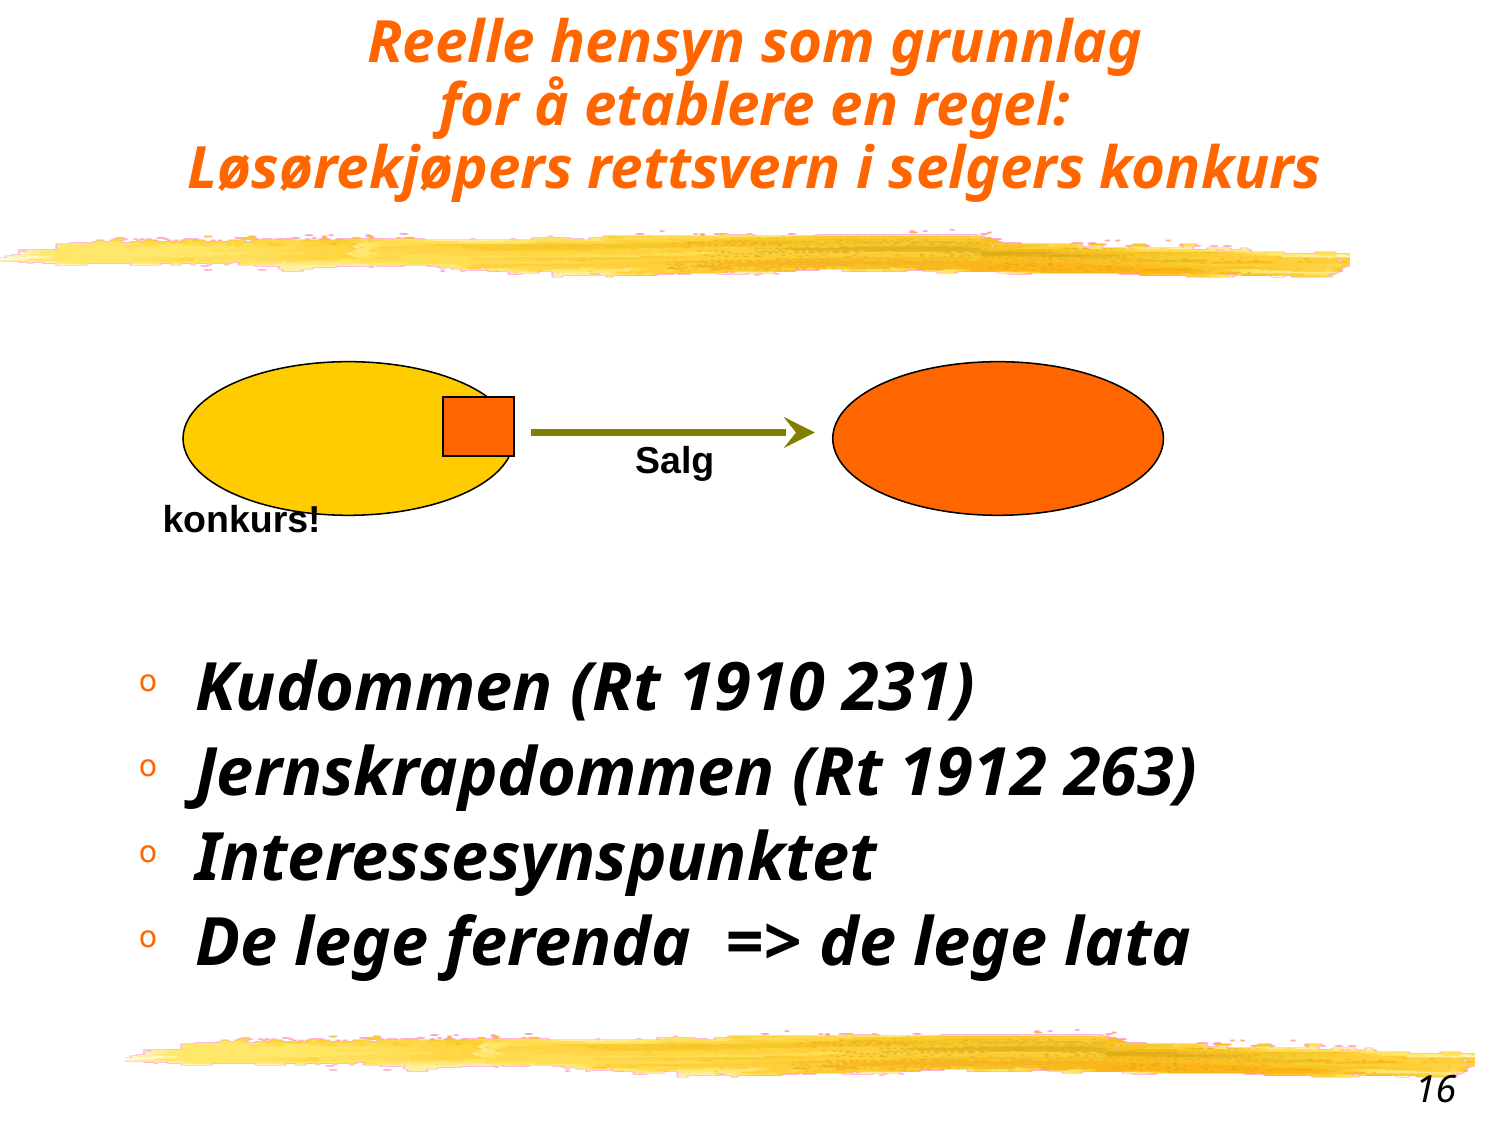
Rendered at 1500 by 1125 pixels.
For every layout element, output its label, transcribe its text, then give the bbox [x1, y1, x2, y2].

picture [125, 1024, 1475, 1088]
text_box [183, 361, 514, 514]
text_box [832, 361, 1164, 516]
text_box Salg [620, 420, 730, 489]
text_box konkurs! [147, 479, 384, 548]
title Reelle hensyn som grunnlag for å etablere en regel: Løsørekjøpers rettsvern i selgers konkurs [69, 5, 1441, 209]
list Kudommen (Rt 1910 231) Jernskrapdommen (Rt 1912 263) Interessesynspunktet De lege ferenda => de lege lata [123, 645, 1329, 990]
picture [0, 224, 1350, 288]
slide_number <number> [1400, 1050, 1500, 1125]
